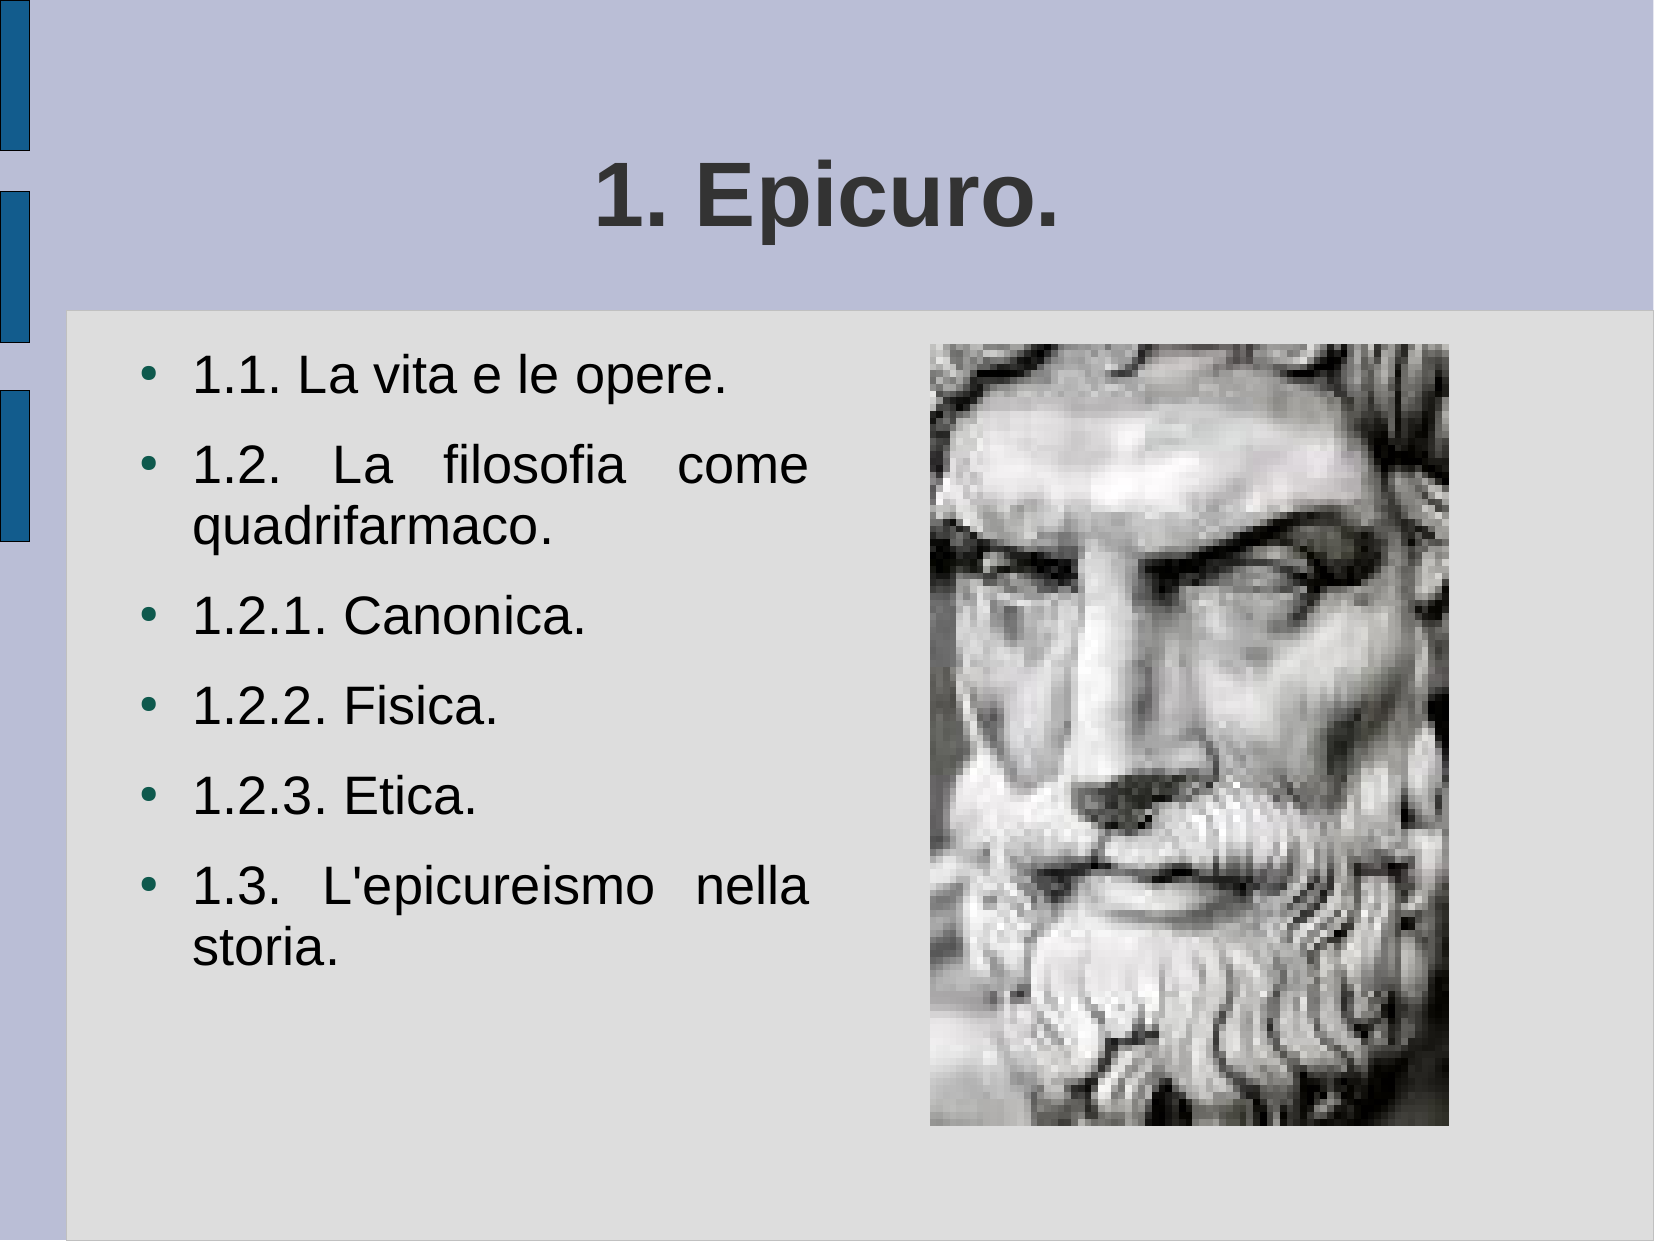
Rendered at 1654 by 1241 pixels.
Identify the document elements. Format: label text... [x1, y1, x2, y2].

title 1. Epicuro. [121, 91, 1534, 299]
picture [930, 344, 1449, 1126]
list 1.1. La vita e le opere. 1.2. La filosofia come quadrifarmaco. 1.2.1. Canonica. 1.2.2. Fisica. 1.2.3. Etica. 1.3. L'epicureismo nella storia. [121, 344, 811, 1127]
